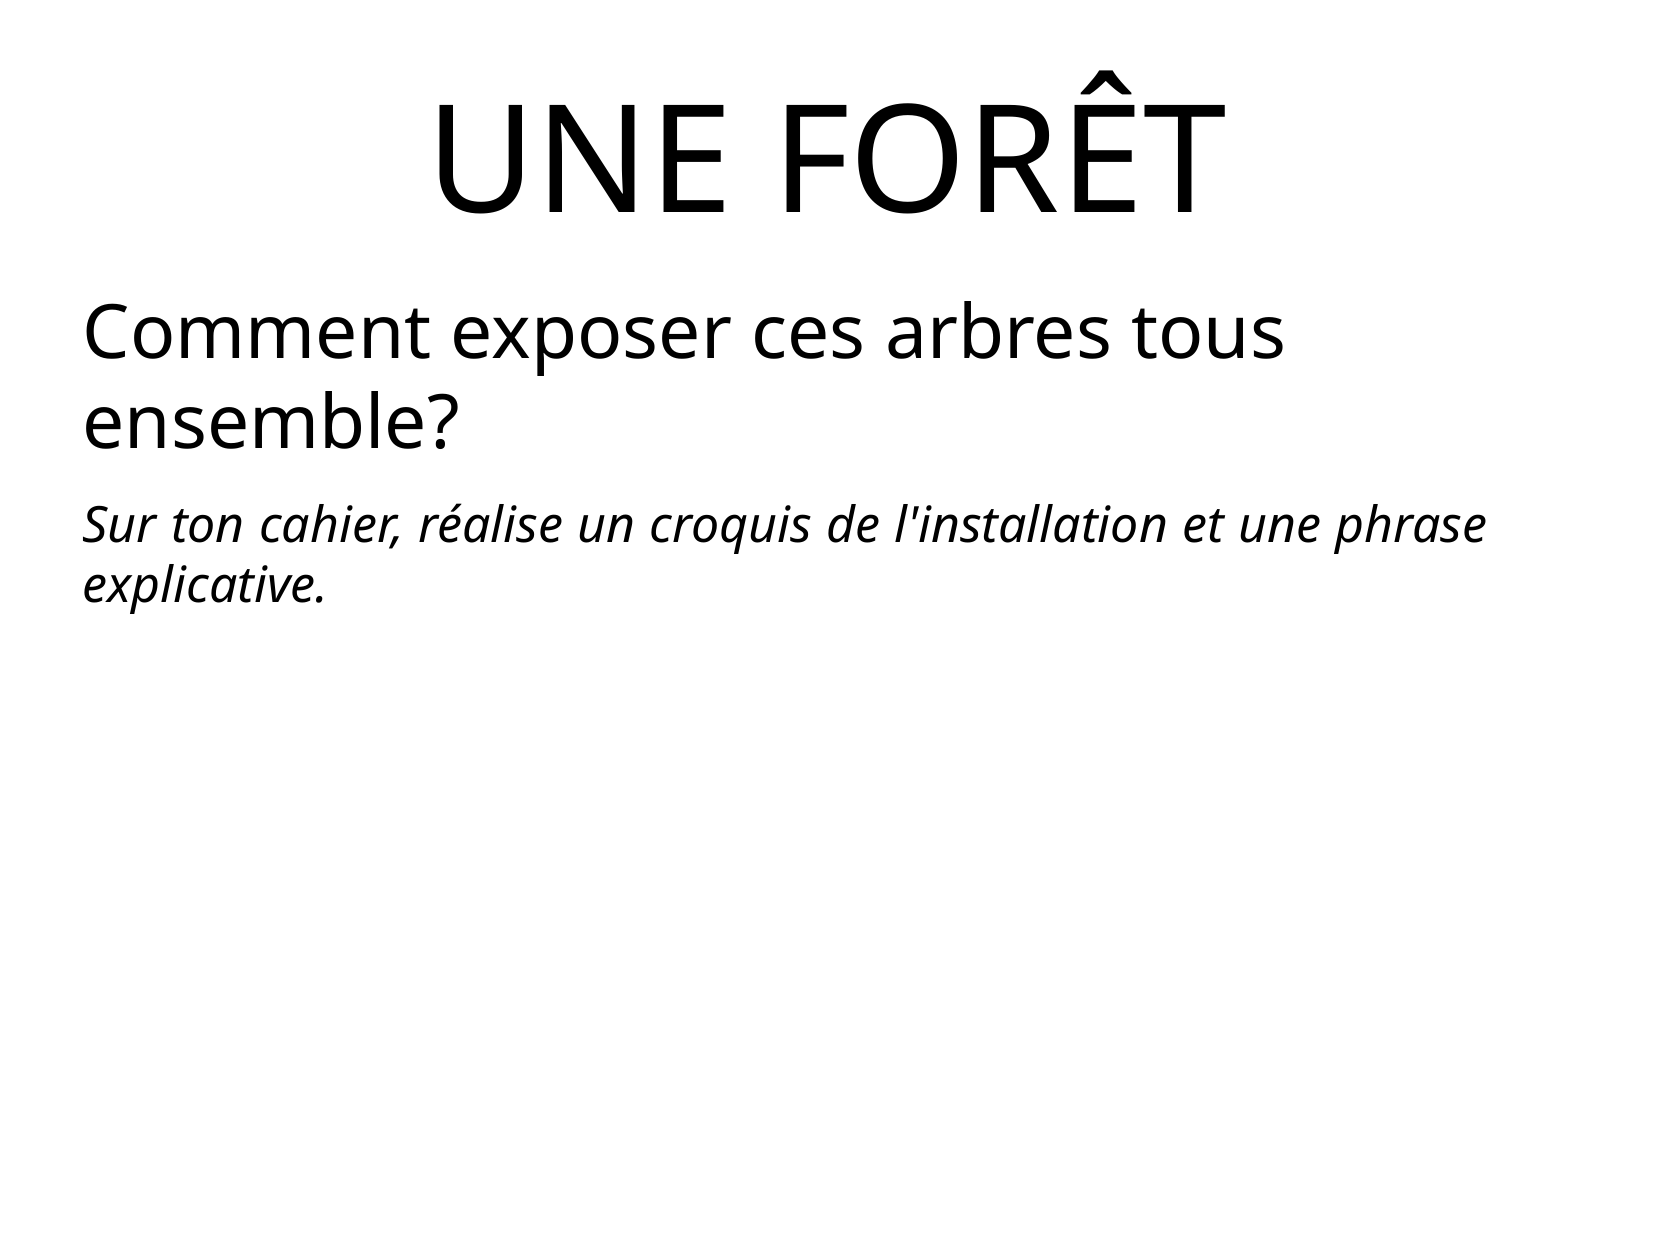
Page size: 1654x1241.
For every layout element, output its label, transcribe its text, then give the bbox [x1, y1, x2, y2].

list Comment exposer ces arbres tous ensemble? Sur ton cahier, réalise un croquis de l'installation et une phrase explicative. [82, 283, 1571, 1102]
title UNE FORÊT [82, 49, 1571, 257]
